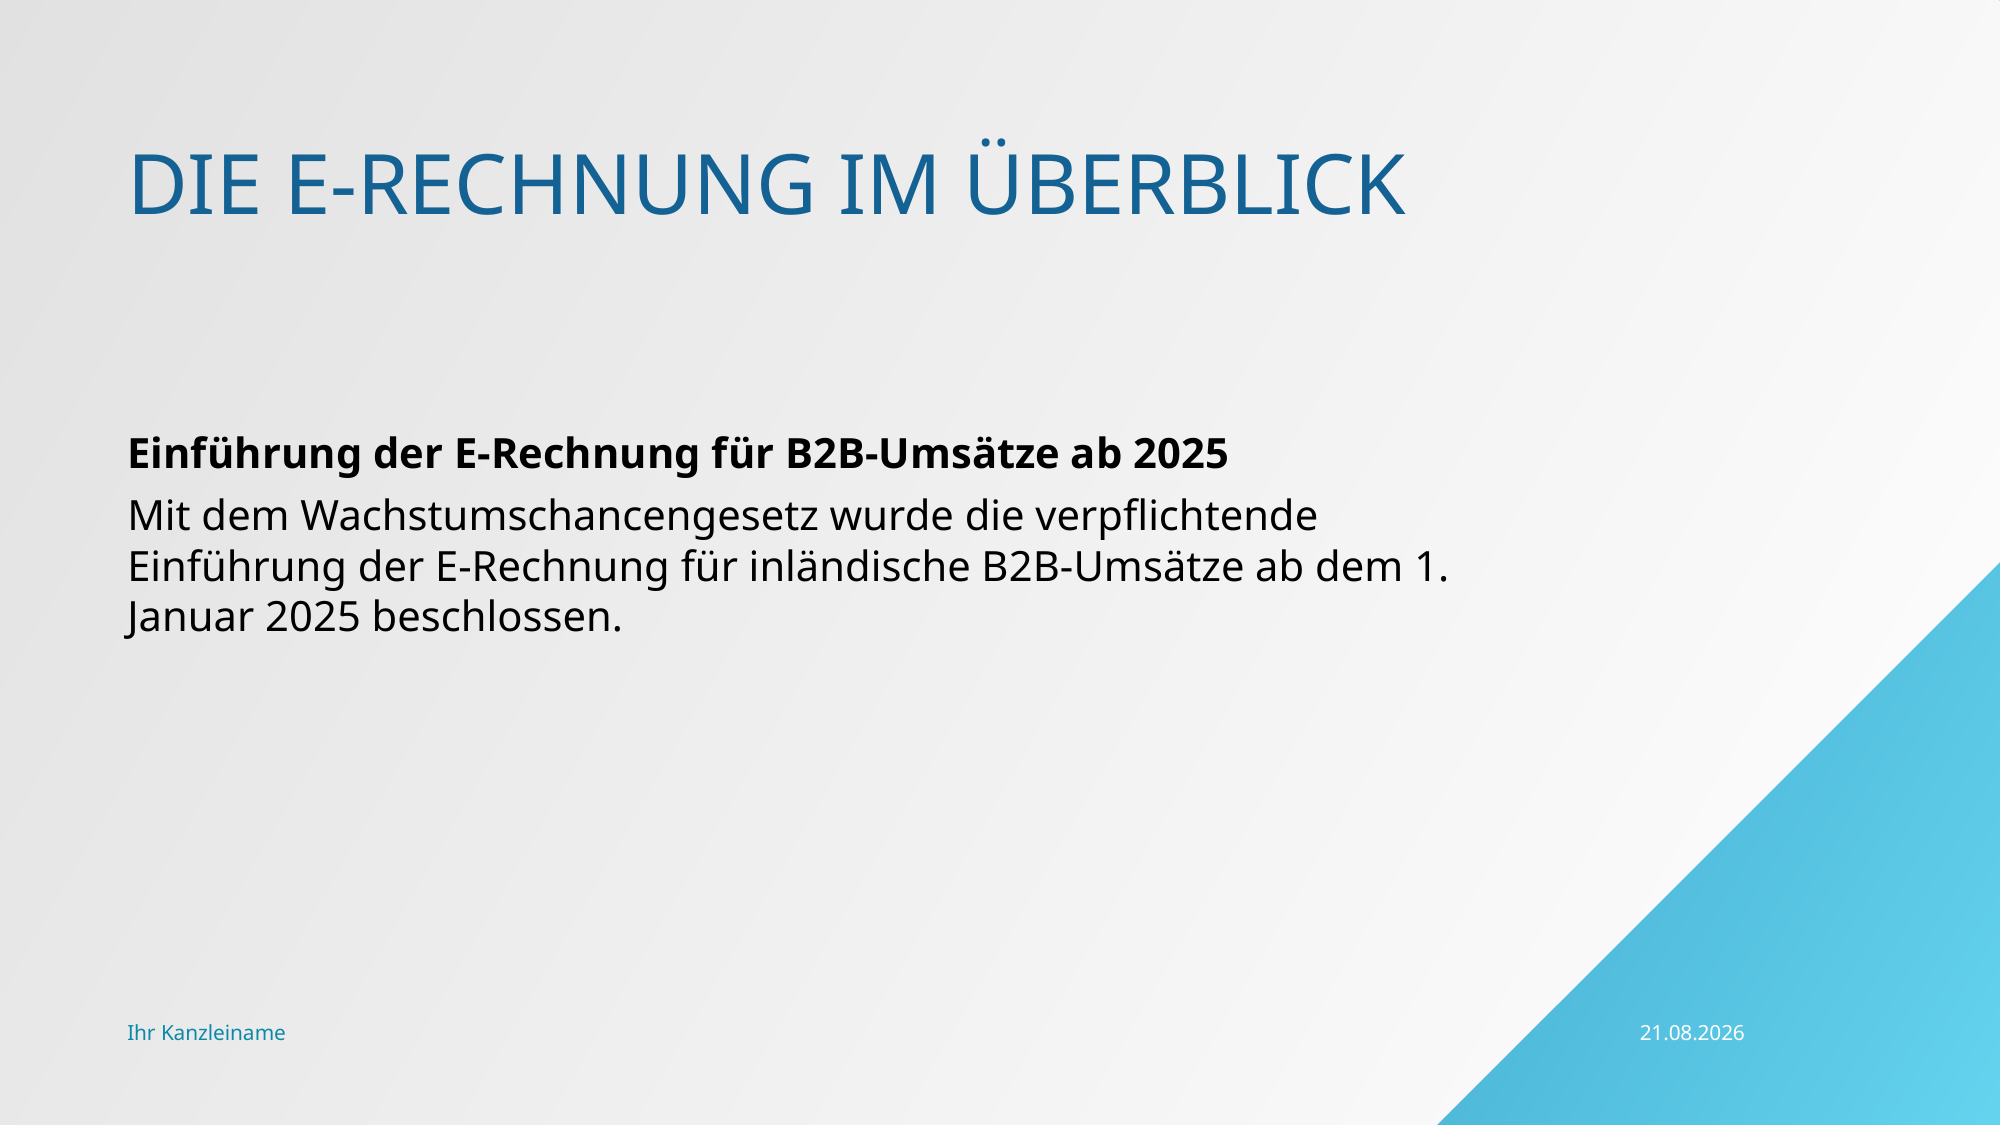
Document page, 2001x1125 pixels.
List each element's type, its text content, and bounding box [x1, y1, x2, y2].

title Die E-Rechnung im Überblick [112, 57, 1513, 267]
list Einführung der E-Rechnung für B2B-Umsätze ab 2025 Mit dem Wachstumschancengesetz wurde die verpflichtende Einführung der E-Rechnung für inländische B2B-Umsätze ab dem 1. Januar 2025 beschlossen. [112, 267, 1513, 861]
text_box Ihr Kanzleiname [112, 1012, 1350, 1073]
text_box [0, 0, 2000, 1125]
text_box 03.07.2024 [1624, 1012, 1888, 1073]
